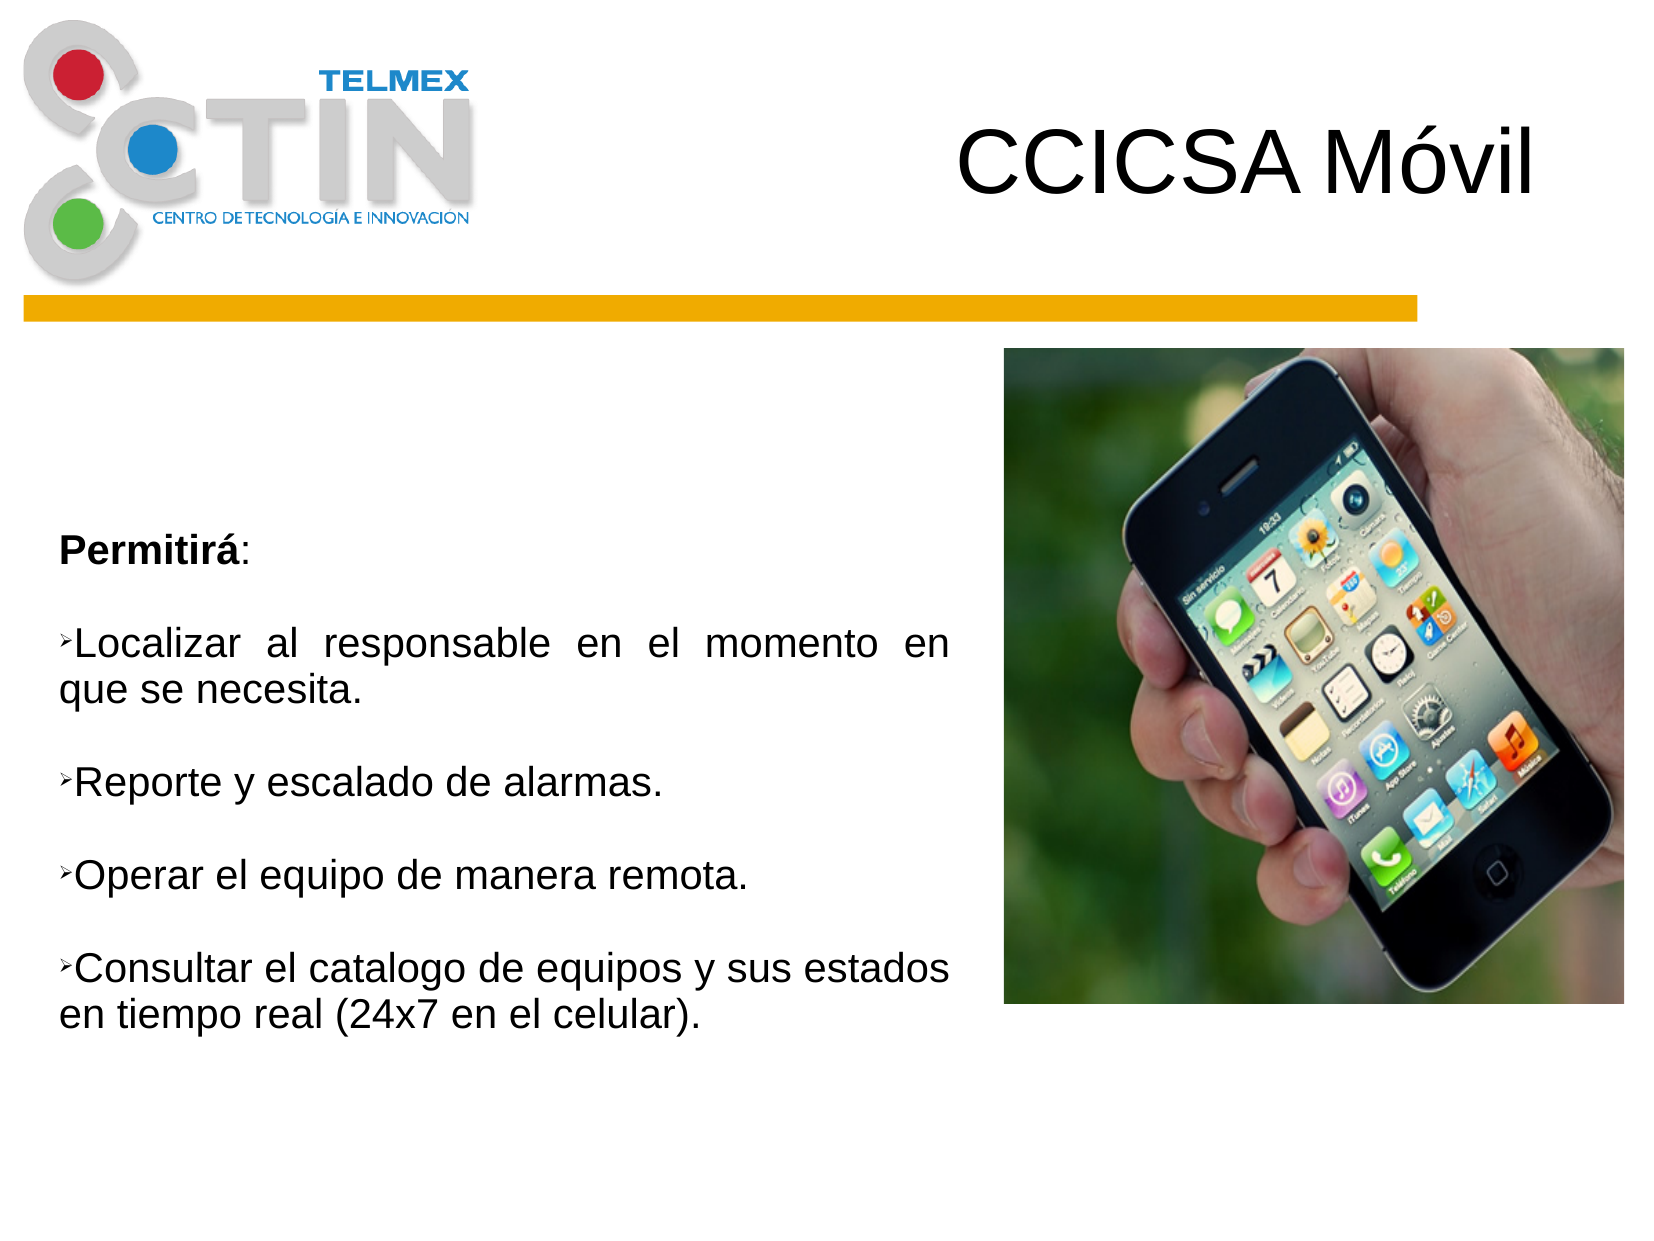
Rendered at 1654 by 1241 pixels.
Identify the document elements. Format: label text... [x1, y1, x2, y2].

picture [0, 3, 502, 296]
picture [1003, 348, 1625, 1004]
title CCICSA Móvil [501, 58, 1654, 266]
subtitle Permitirá: Localizar al responsable en el momento en que se necesita. Reporte y escalado de alarmas. Operar el equipo de manera remota. Consultar el catalogo de equipos y sus estados en tiempo real (24x7 en el celular). [59, 372, 951, 1192]
